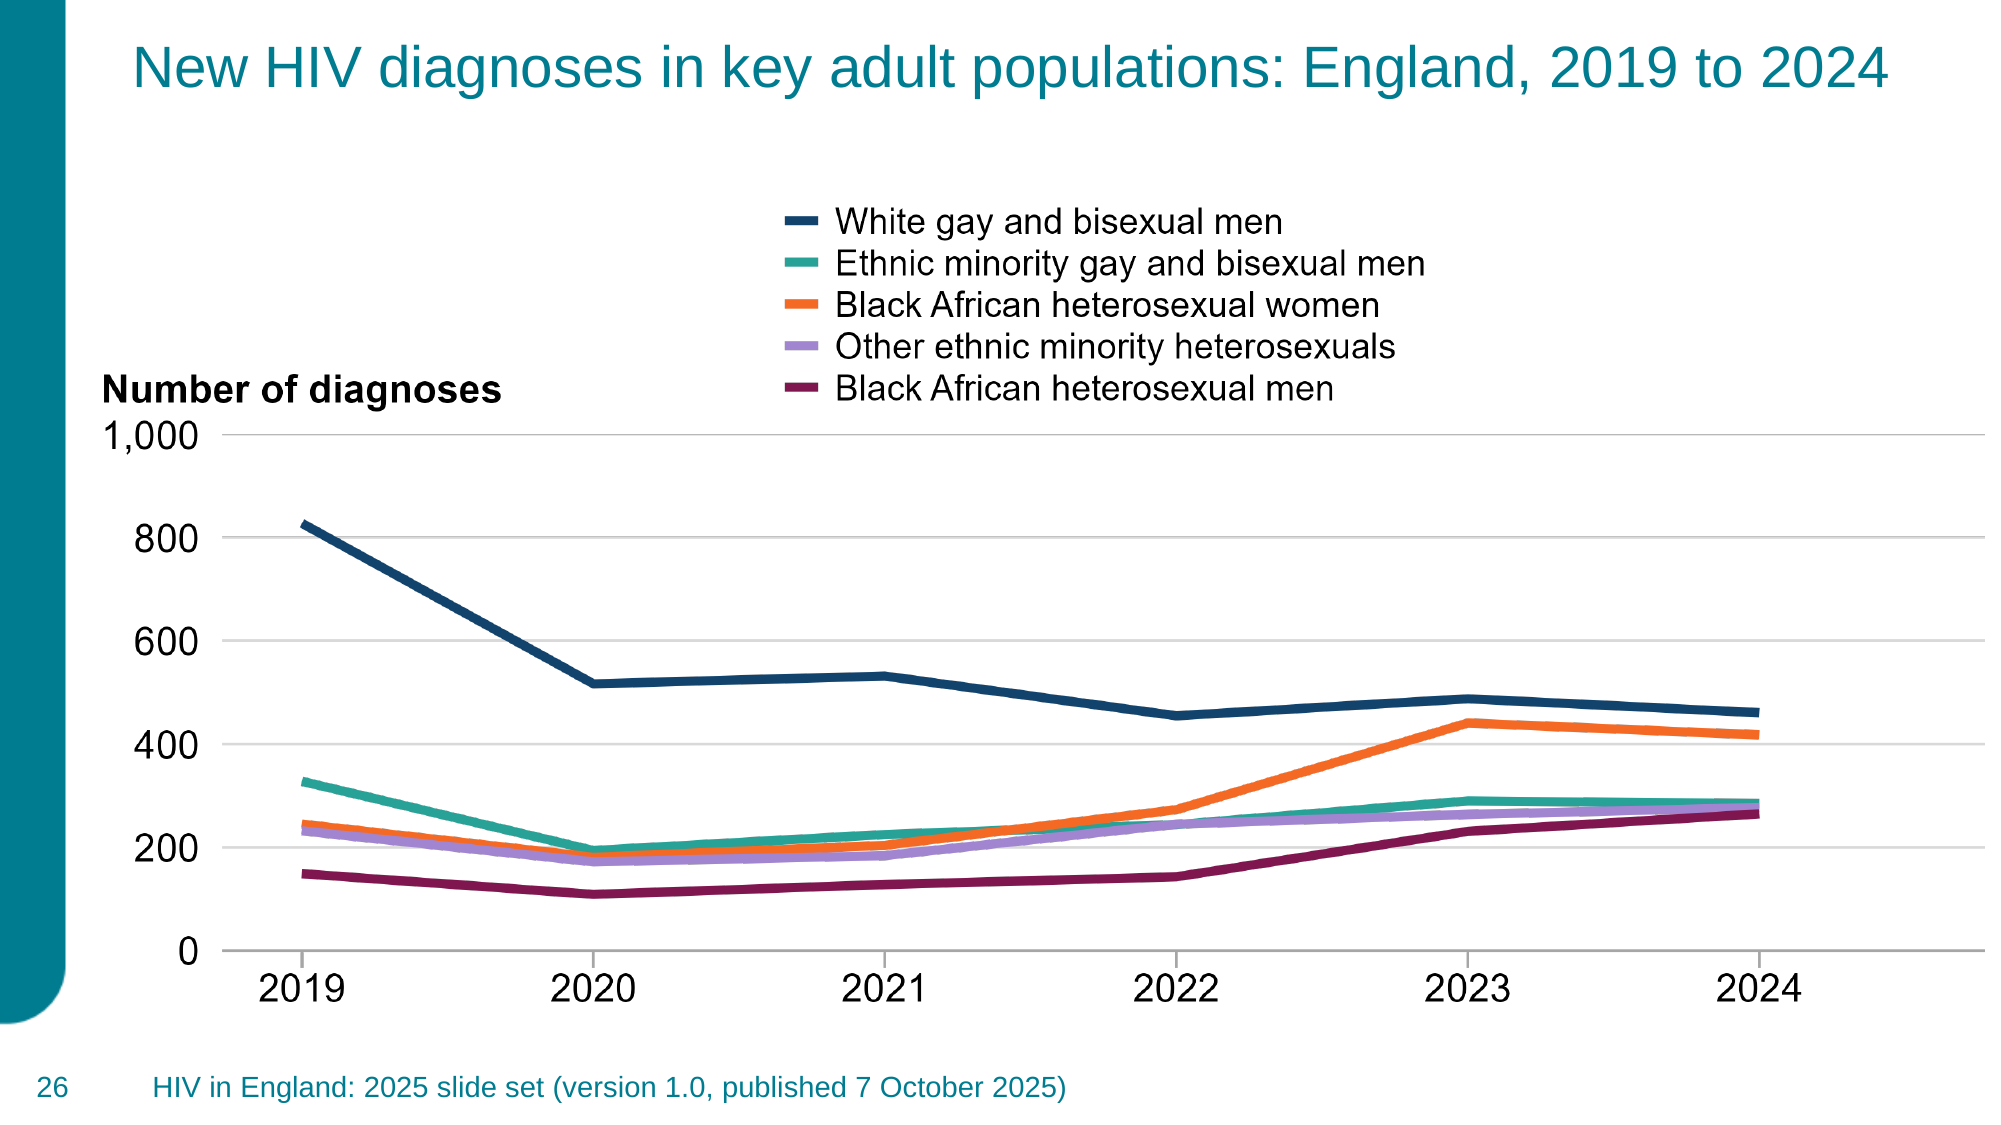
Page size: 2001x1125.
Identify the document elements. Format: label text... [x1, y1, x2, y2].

title New HIV diagnoses in key adult populations: England, 2019 to 2024 [101, 29, 1926, 142]
picture [101, 142, 1985, 1010]
text_box [21, 1056, 120, 1117]
text_box HIV in England: 2025 slide set (version 1.0, published 7 October 2025) [137, 1056, 1780, 1116]
